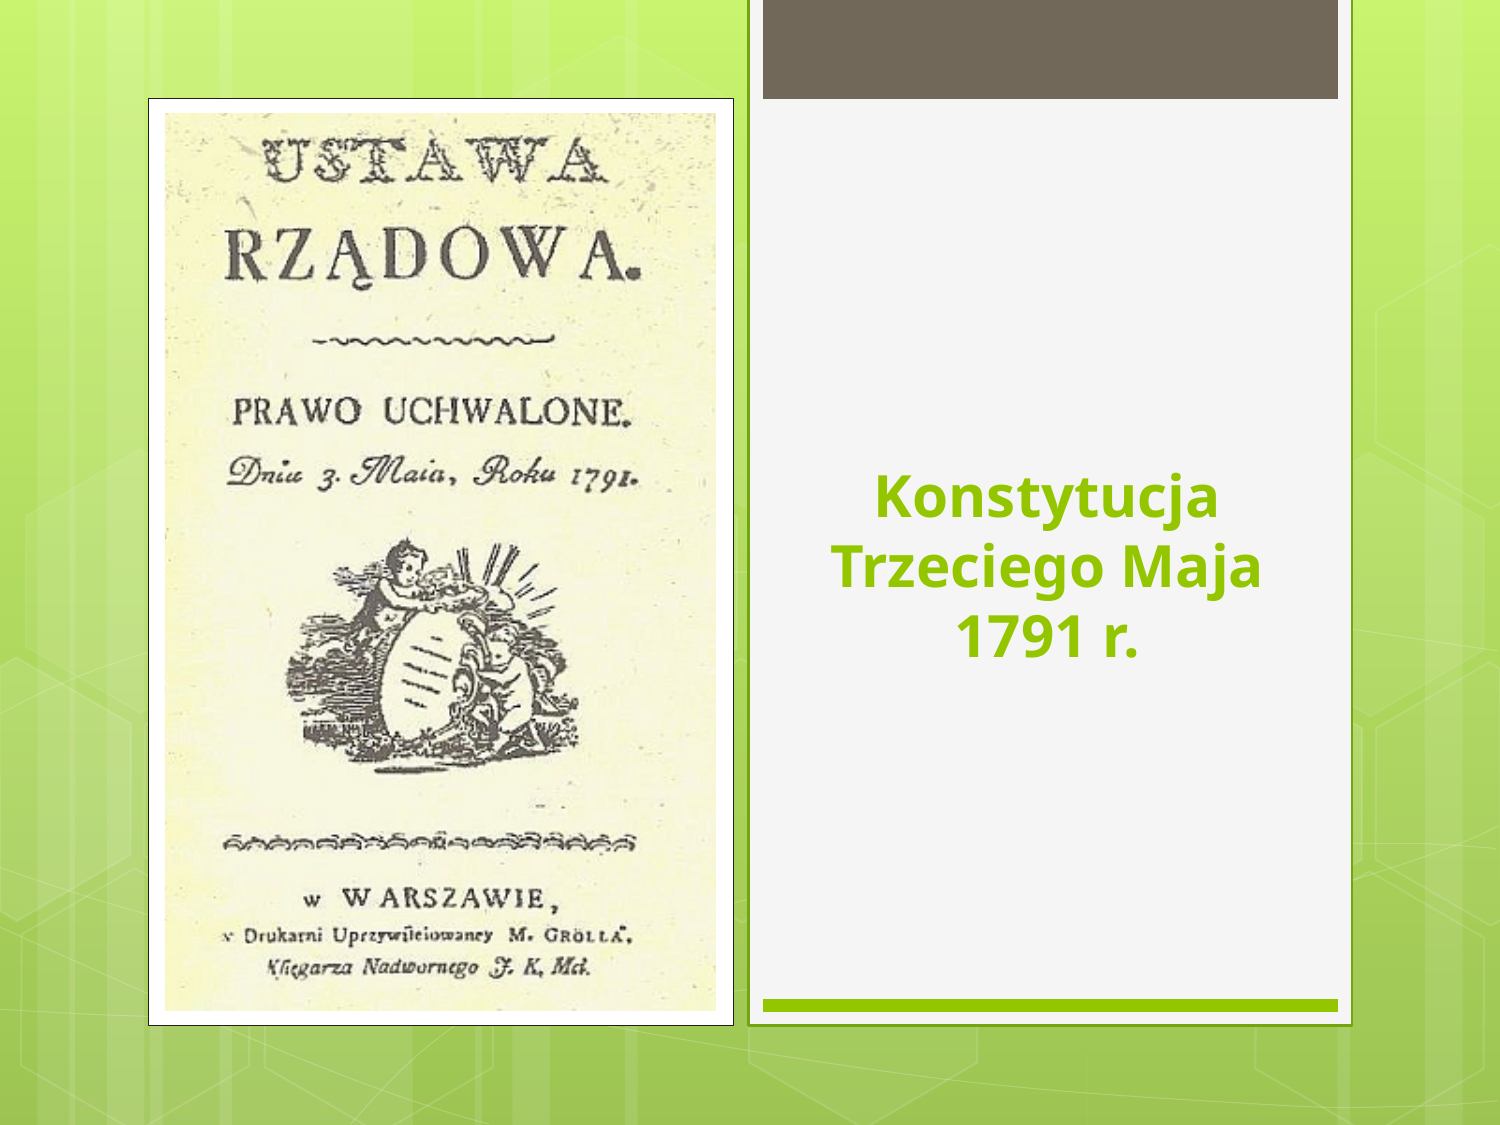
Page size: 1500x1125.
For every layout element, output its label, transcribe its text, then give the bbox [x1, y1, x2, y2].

picture [164, 113, 716, 1011]
title Konstytucja Trzeciego Maja 1791 r. [776, 436, 1319, 677]
